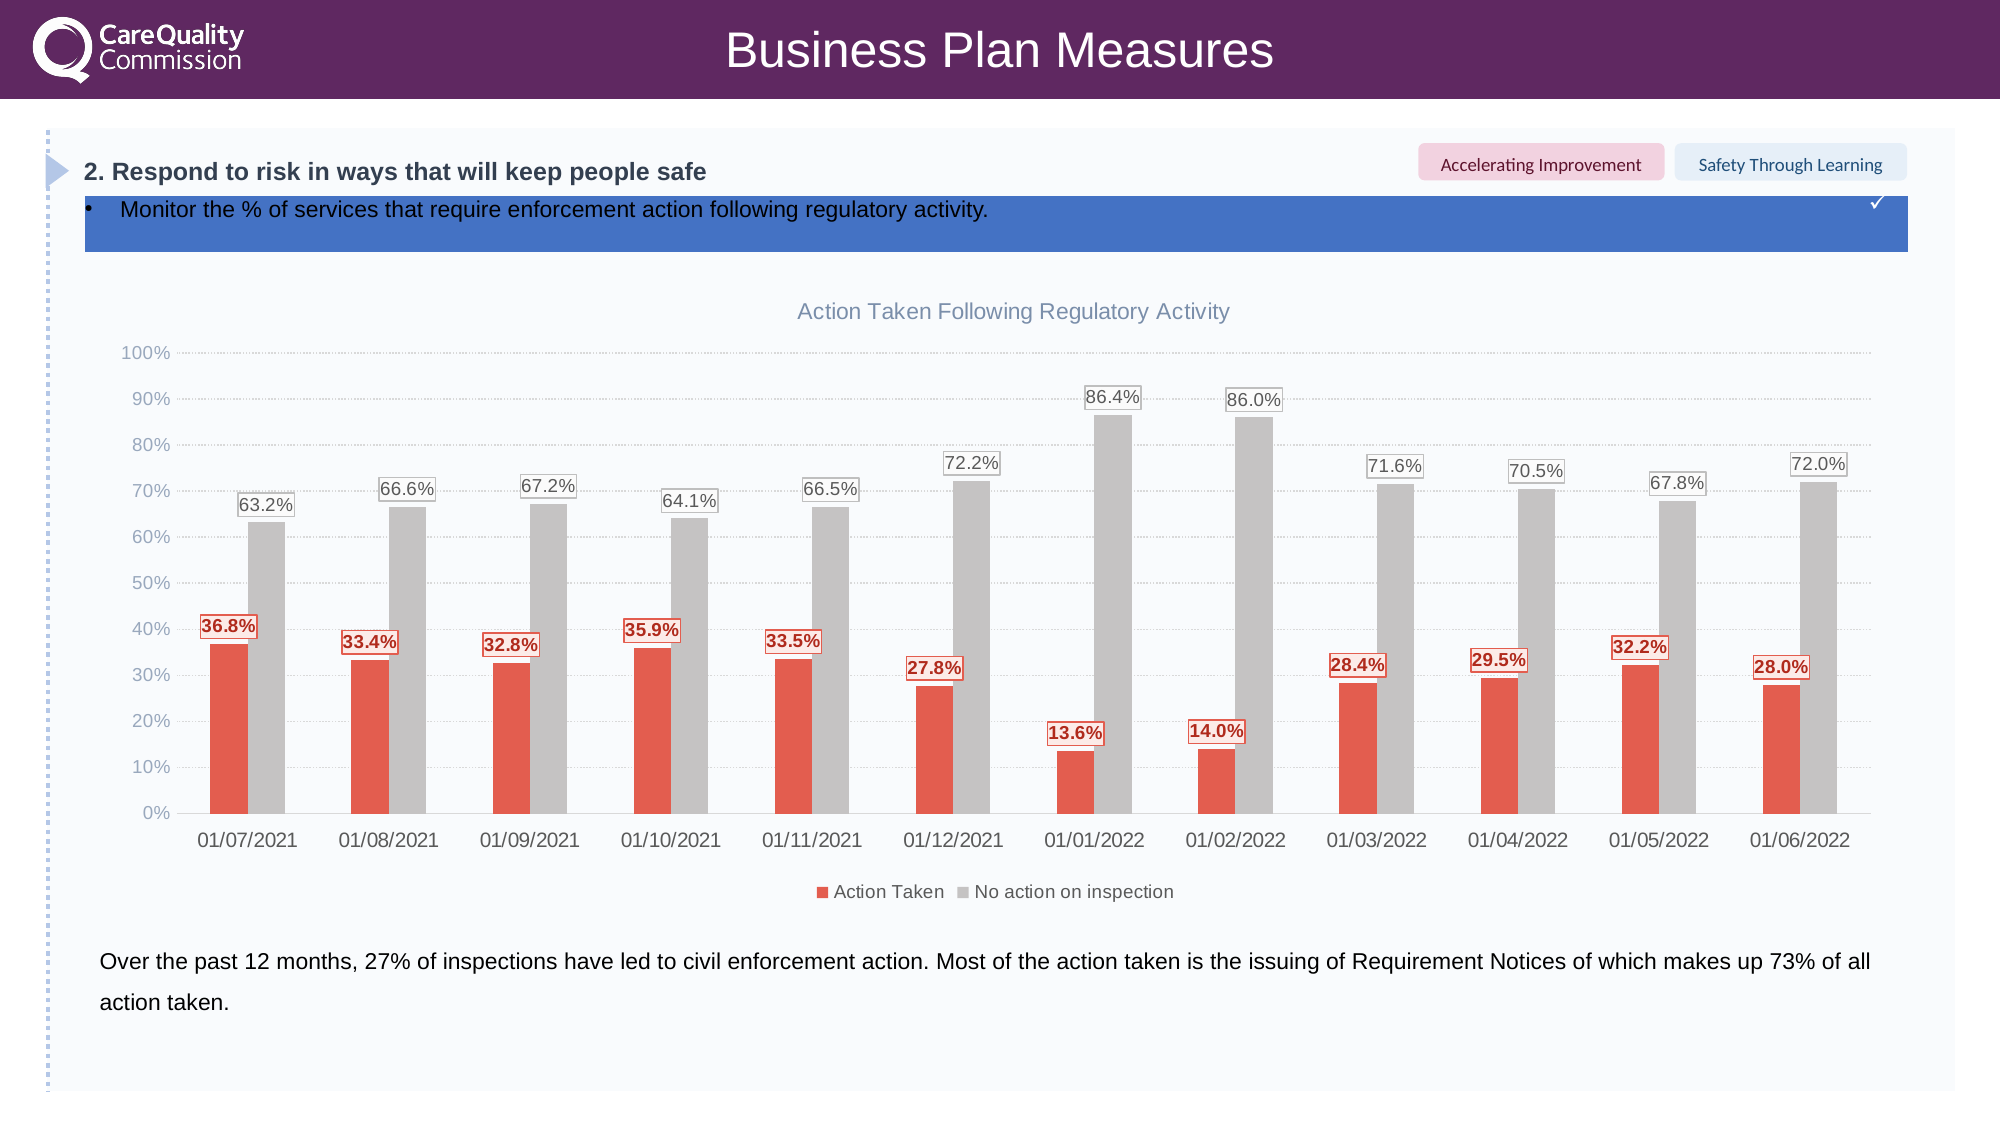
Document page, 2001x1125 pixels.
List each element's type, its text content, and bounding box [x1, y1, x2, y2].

text_box [0, 0, 2000, 99]
text_box Over the past 12 months, 27% of inspections have led to civil enforcement action. Most of the action taken is the issuing of Requirement Notices of which makes up 73% of all action taken. [84, 925, 1945, 1019]
text_box Business Plan Measures [641, 9, 1358, 86]
table_header  [1848, 196, 1908, 252]
table_header Monitor the % of services that require enforcement action following regulatory activity. [85, 196, 1848, 252]
text_box 2. Respond to risk in ways that will keep people safe [69, 147, 984, 194]
chart [84, 267, 1908, 910]
text_box Safety Through Learning [1674, 143, 1908, 181]
text_box Accelerating Improvement [1418, 143, 1665, 181]
text_box [45, 128, 1955, 1091]
picture [32, 16, 245, 84]
